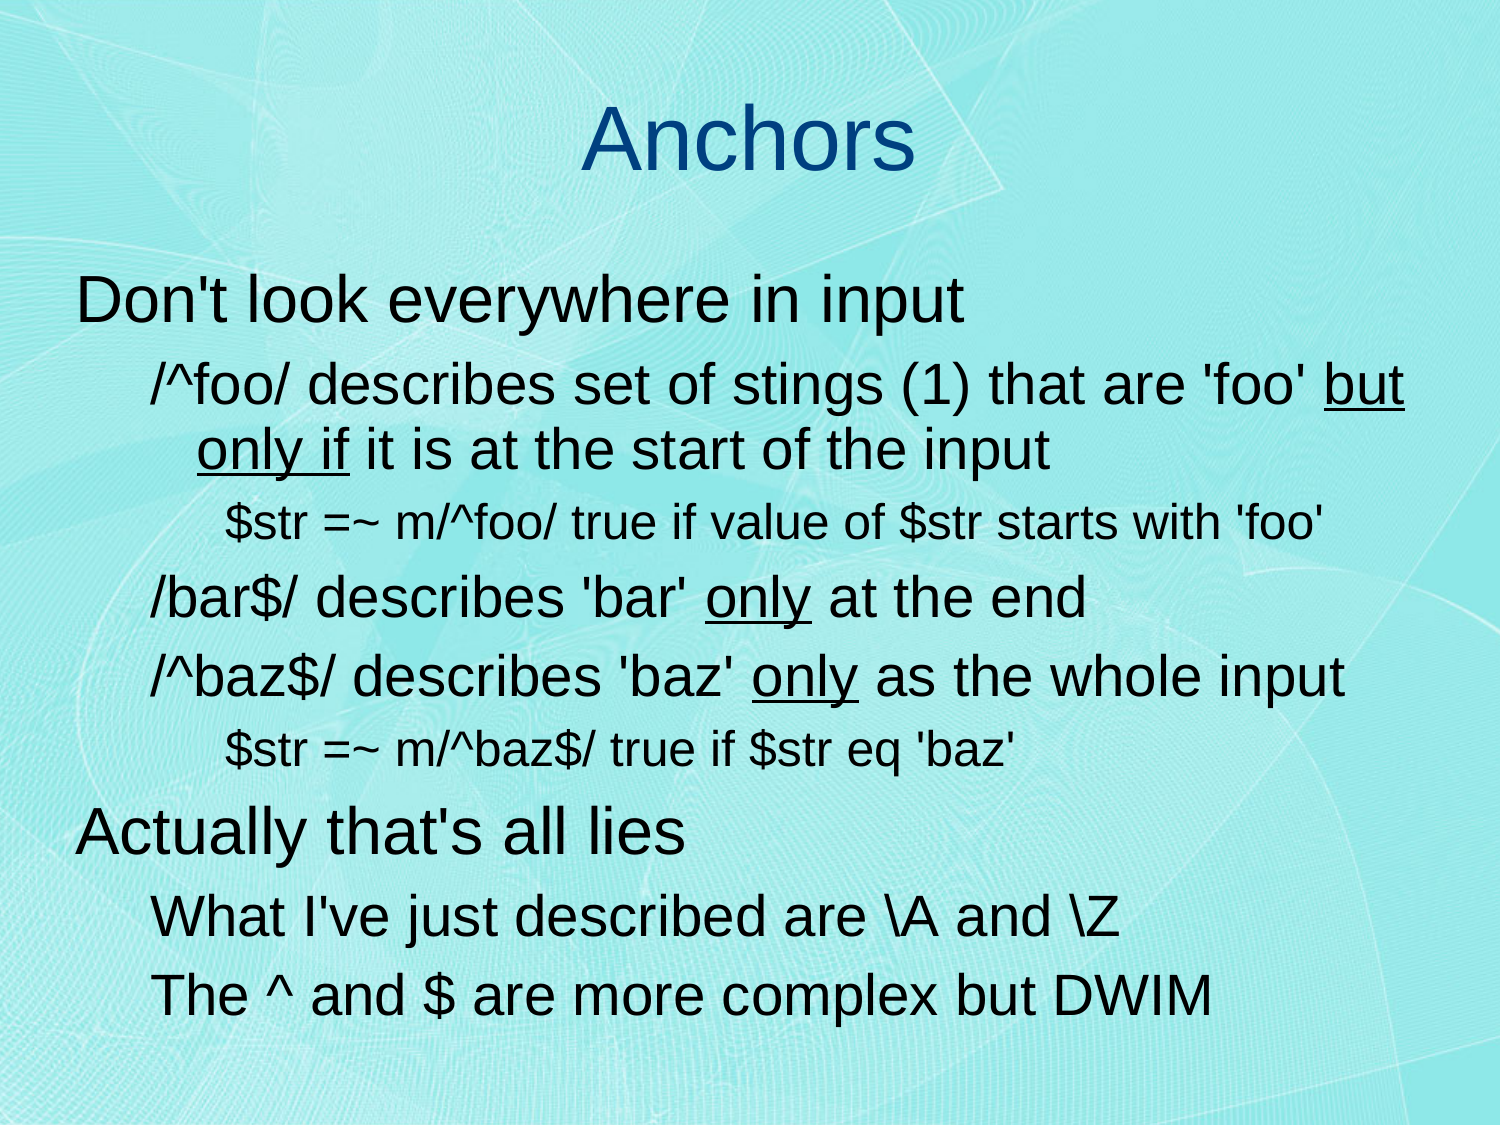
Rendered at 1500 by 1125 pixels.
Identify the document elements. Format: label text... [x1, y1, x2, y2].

title Anchors [75, 52, 1426, 226]
list Don't look everywhere in input /^foo/ describes set of stings (1) that are 'foo' but only if it is at the start of the input $str =~ m/^foo/ true if value of $str starts with 'foo' /bar$/ describes 'bar' only at the end /^baz$/ describes 'baz' only as the whole input $str =~ m/^baz$/ true if $str eq 'baz' Actually that's all lies What I've just described are \A and \Z The ^ and $ are more complex but DWIM [75, 262, 1426, 1027]
picture [0, 0, 1500, 1125]
